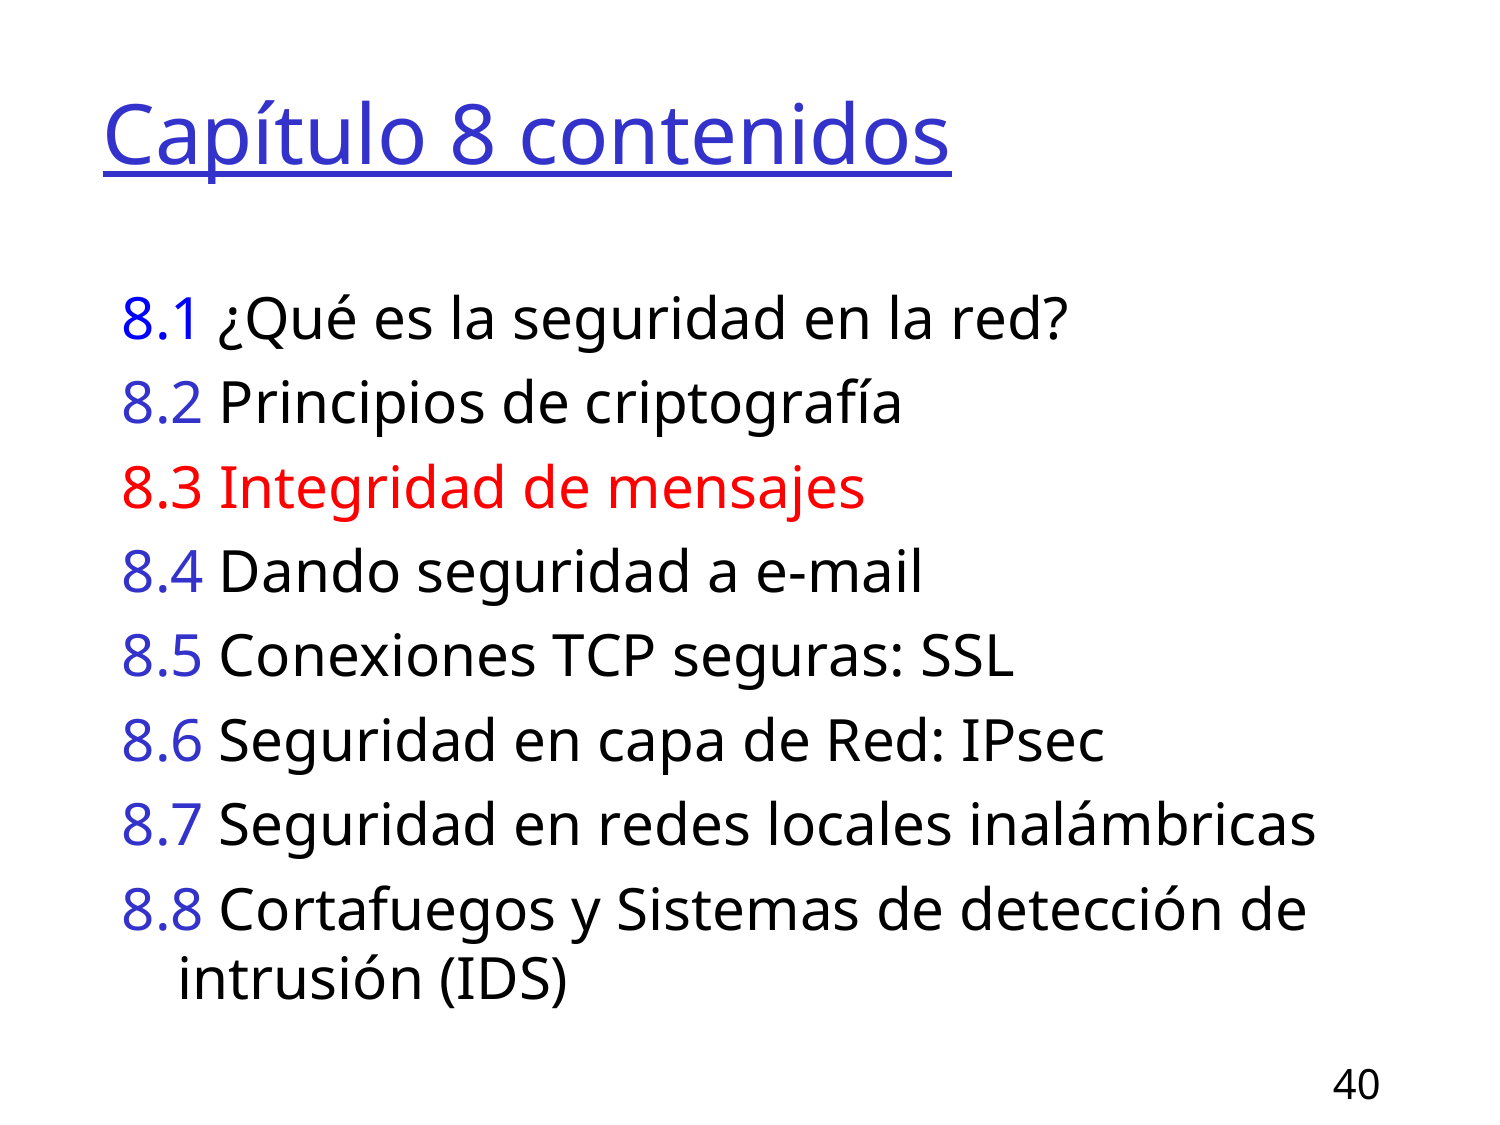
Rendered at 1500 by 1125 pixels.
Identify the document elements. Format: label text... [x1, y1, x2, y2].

list 8.1 ¿Qué es la seguridad en la red? 8.2 Principios de criptografía 8.3 Integridad de mensajes 8.4 Dando seguridad a e-mail 8.5 Conexiones TCP seguras: SSL 8.6 Seguridad en capa de Red: IPsec 8.7 Seguridad en redes locales inalámbricas 8.8 Cortafuegos y Sistemas de detección de intrusión (IDS) [106, 273, 1382, 1037]
title Capítulo 8 contenidos [87, 37, 1363, 225]
